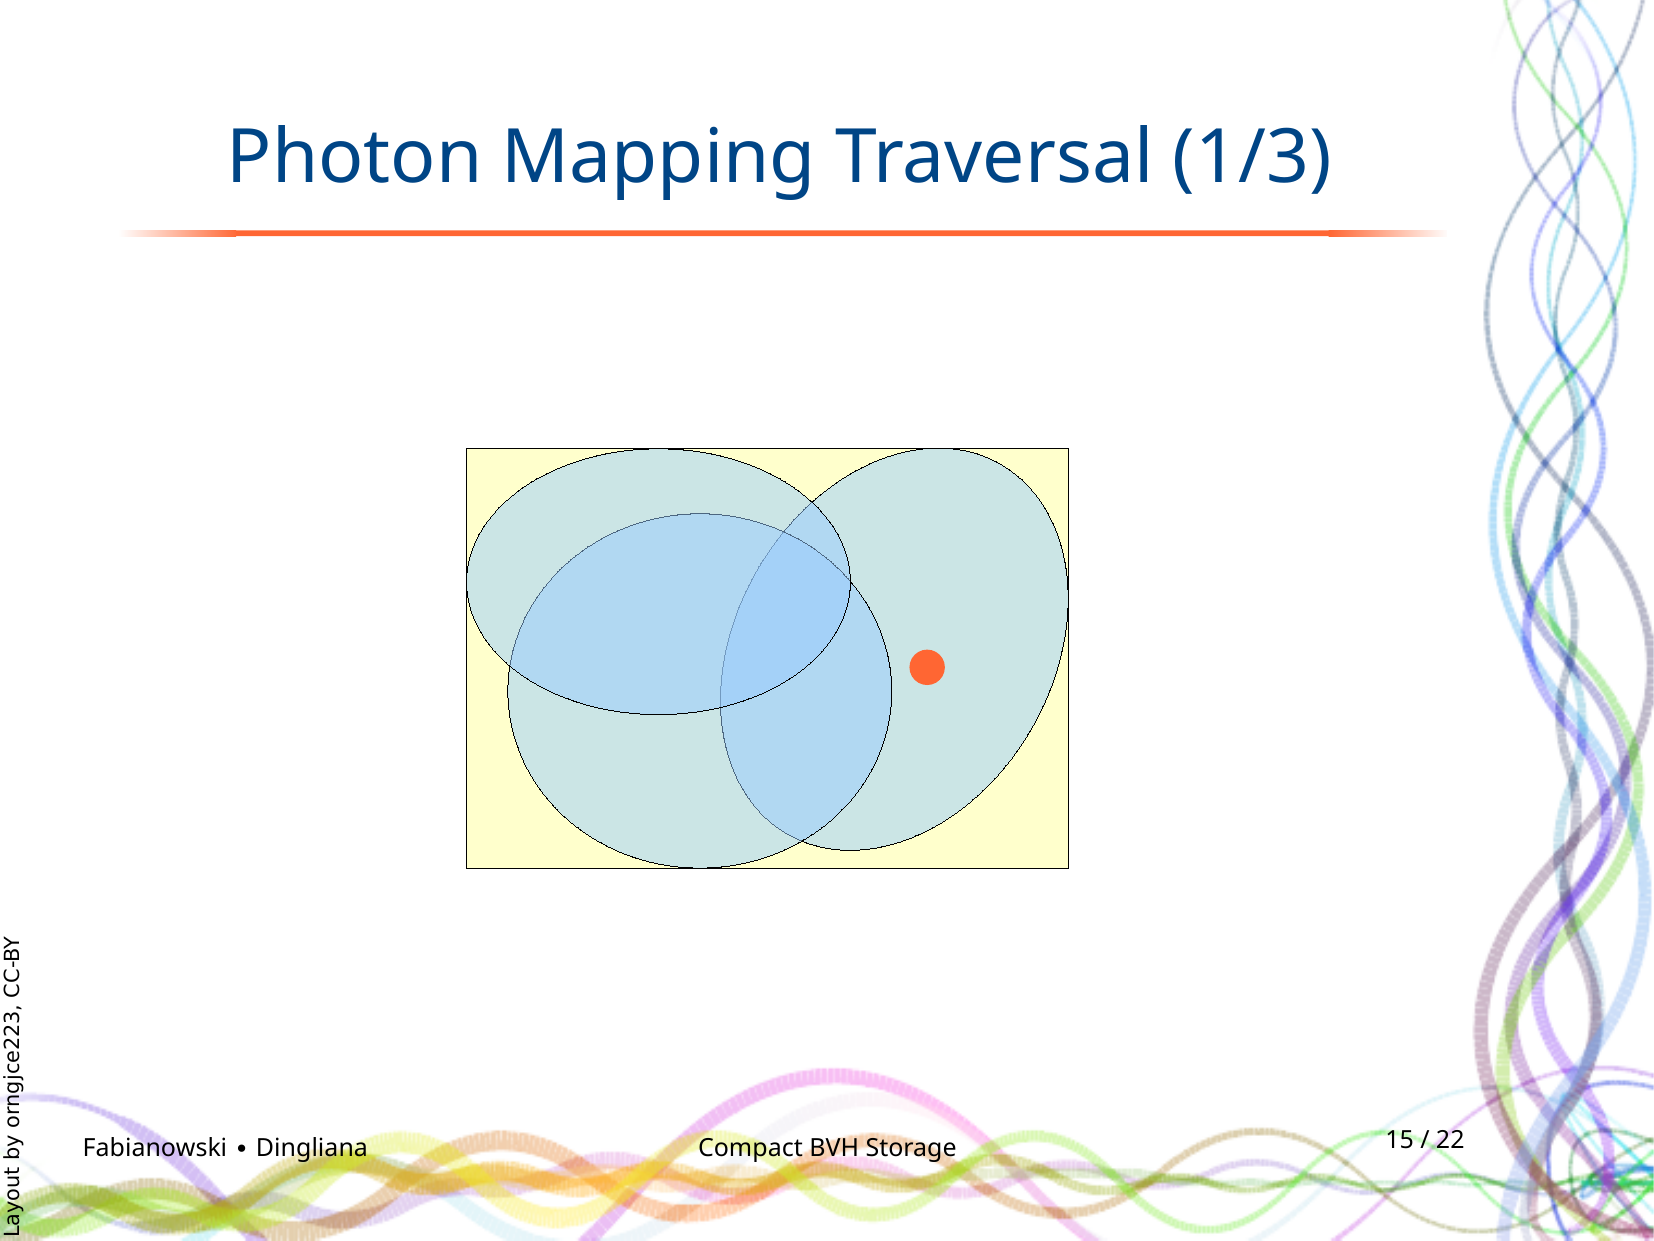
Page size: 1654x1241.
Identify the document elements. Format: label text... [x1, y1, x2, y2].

text_box 15 / 22 [1346, 1122, 1477, 1153]
picture [0, 0, 1654, 1241]
title Photon Mapping Traversal (1/3) [82, 56, 1477, 250]
text_box [466, 448, 1069, 869]
